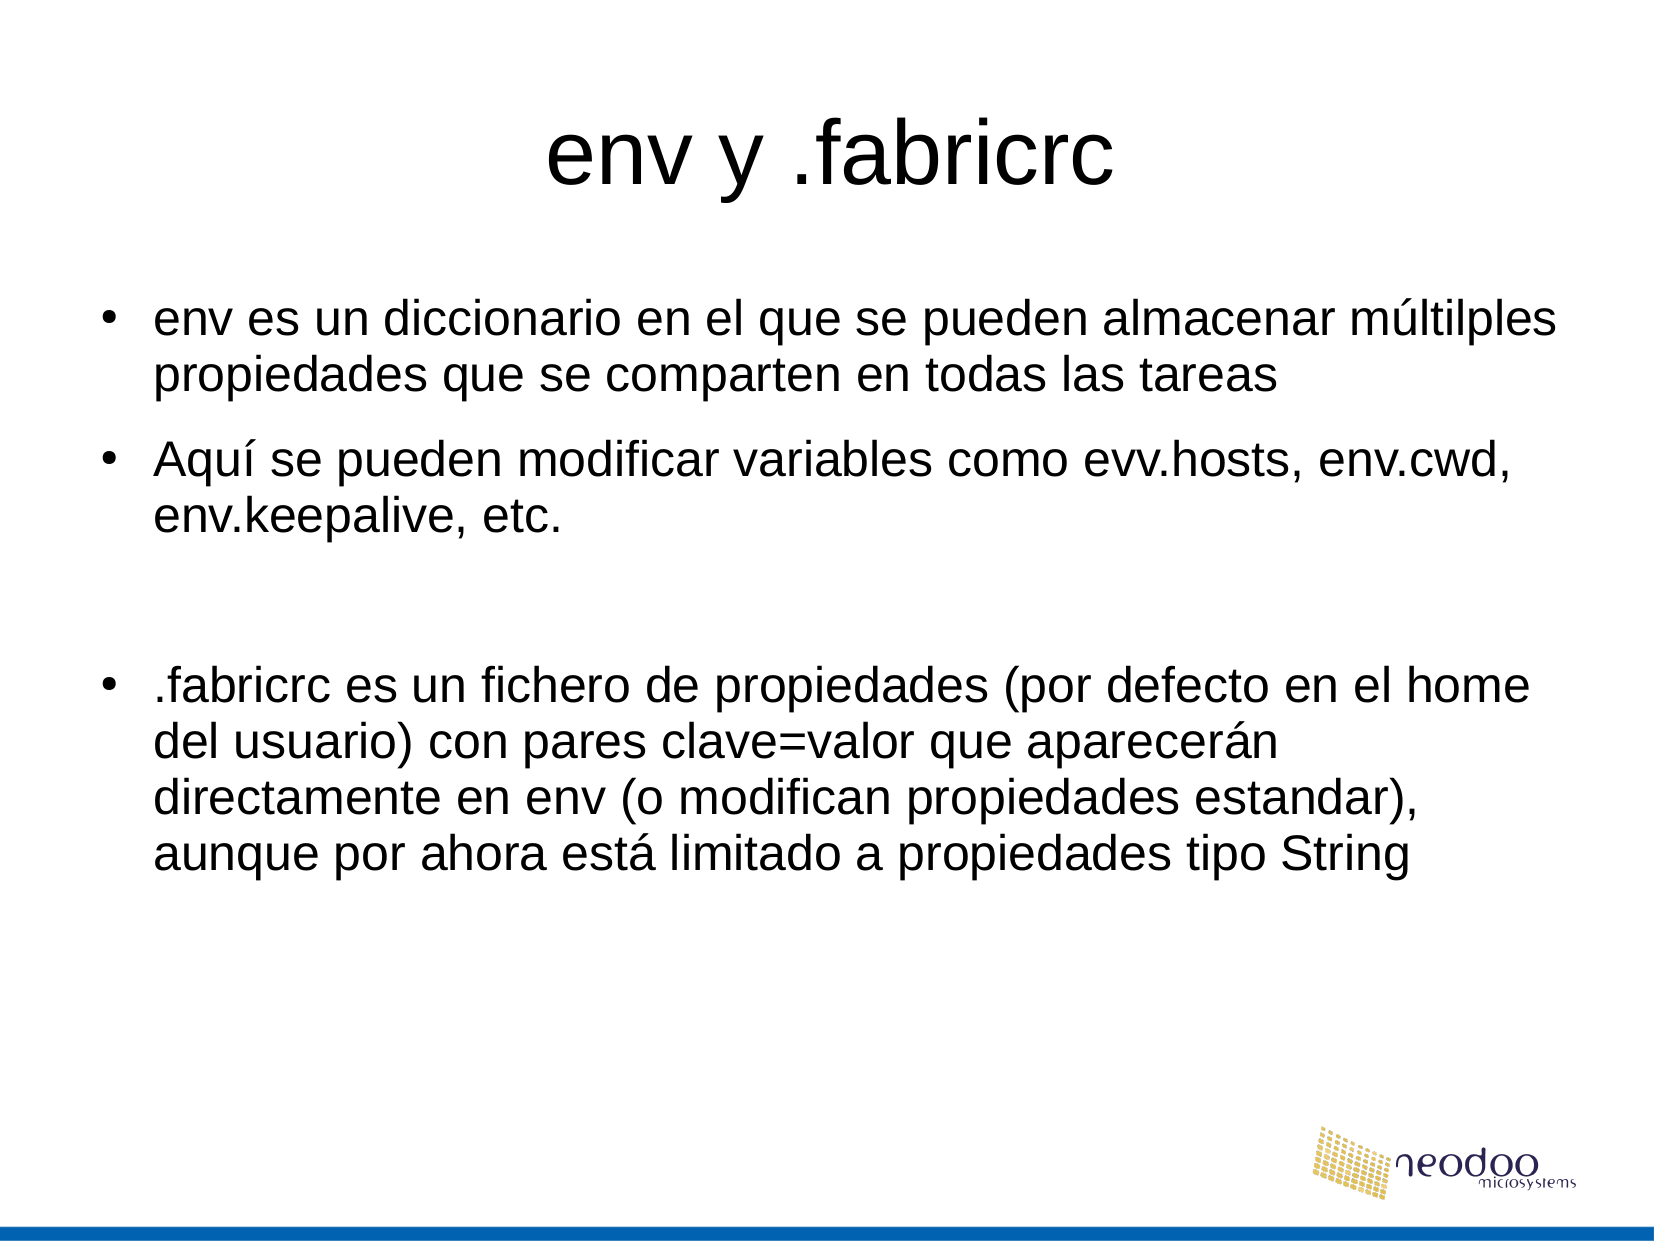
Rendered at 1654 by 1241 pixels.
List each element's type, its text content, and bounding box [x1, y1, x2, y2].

list env es un diccionario en el que se pueden almacenar múltilples propiedades que se comparten en todas las tareas Aquí se pueden modificar variables como evv.hosts, env.cwd, env.keepalive, etc. .fabricrc es un fichero de propiedades (por defecto en el home del usuario) con pares clave=valor que aparecerán directamente en env (o modifican propiedades estandar), aunque por ahora está limitado a propiedades tipo String [82, 290, 1571, 1109]
title env y .fabricrc [86, 49, 1576, 257]
picture [1312, 1126, 1576, 1200]
